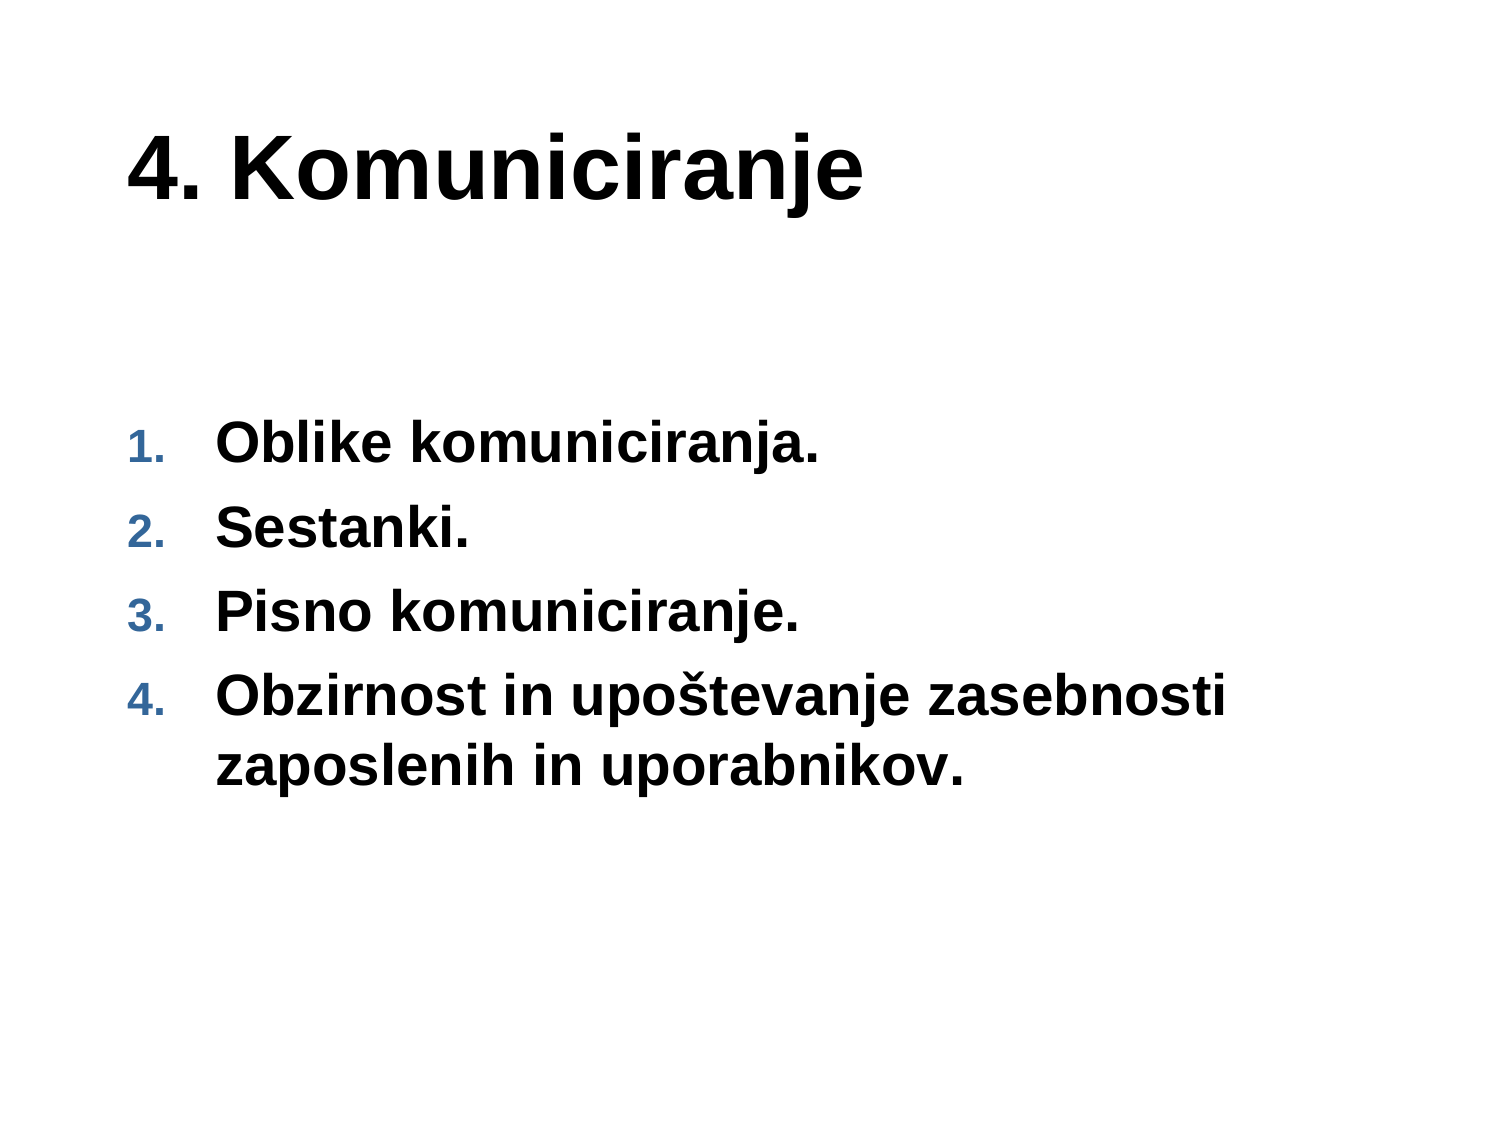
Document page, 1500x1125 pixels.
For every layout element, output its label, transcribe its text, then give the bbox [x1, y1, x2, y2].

title 4. Komuniciranje [112, 37, 1388, 225]
list Oblike komuniciranja. Sestanki. Pisno komuniciranje. Obzirnost in upoštevanje zasebnosti zaposlenih in uporabnikov. [112, 312, 1388, 988]
